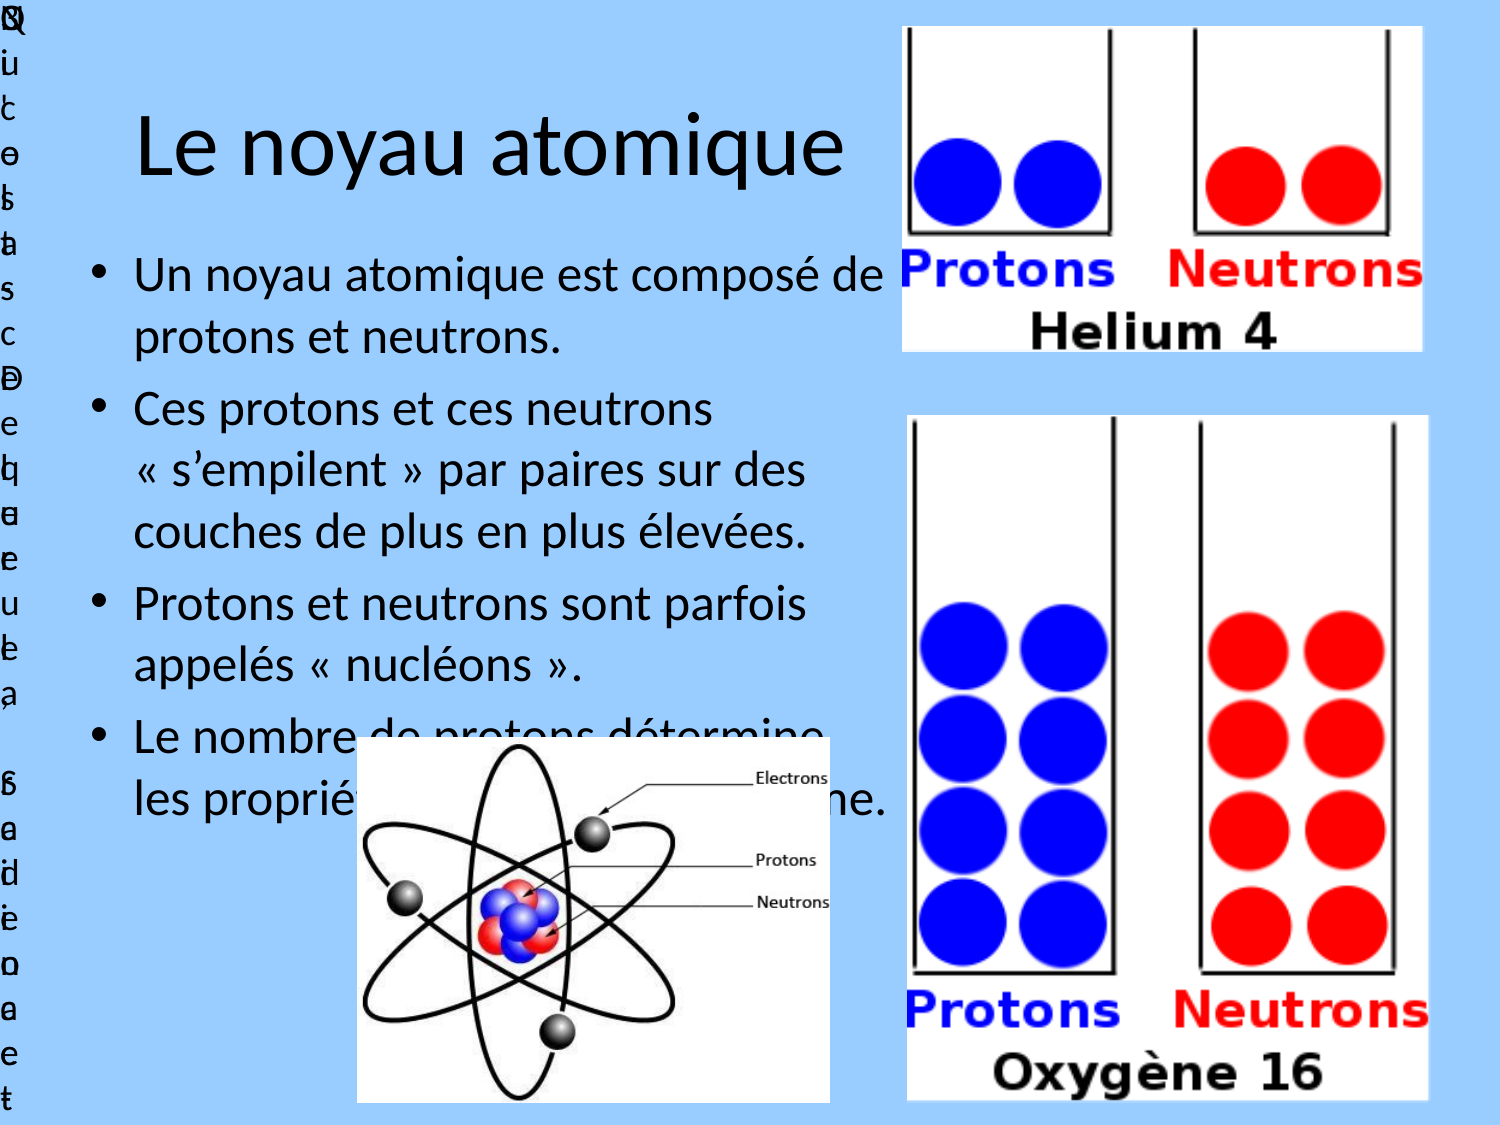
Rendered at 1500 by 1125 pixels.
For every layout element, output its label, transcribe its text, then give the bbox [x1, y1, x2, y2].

picture [907, 415, 1431, 1103]
title Le noyau atomique [75, 45, 902, 232]
picture [357, 737, 830, 1103]
list Un noyau atomique est composé de protons et neutrons. Ces protons et ces neutrons « s’empilent » par paires sur des couches de plus en plus élevées. Protons et neutrons sont parfois appelés « nucléons ». Le nombre de protons détermine les propriétés chimiques de l’atome. [75, 232, 908, 846]
picture [902, 26, 1425, 352]
